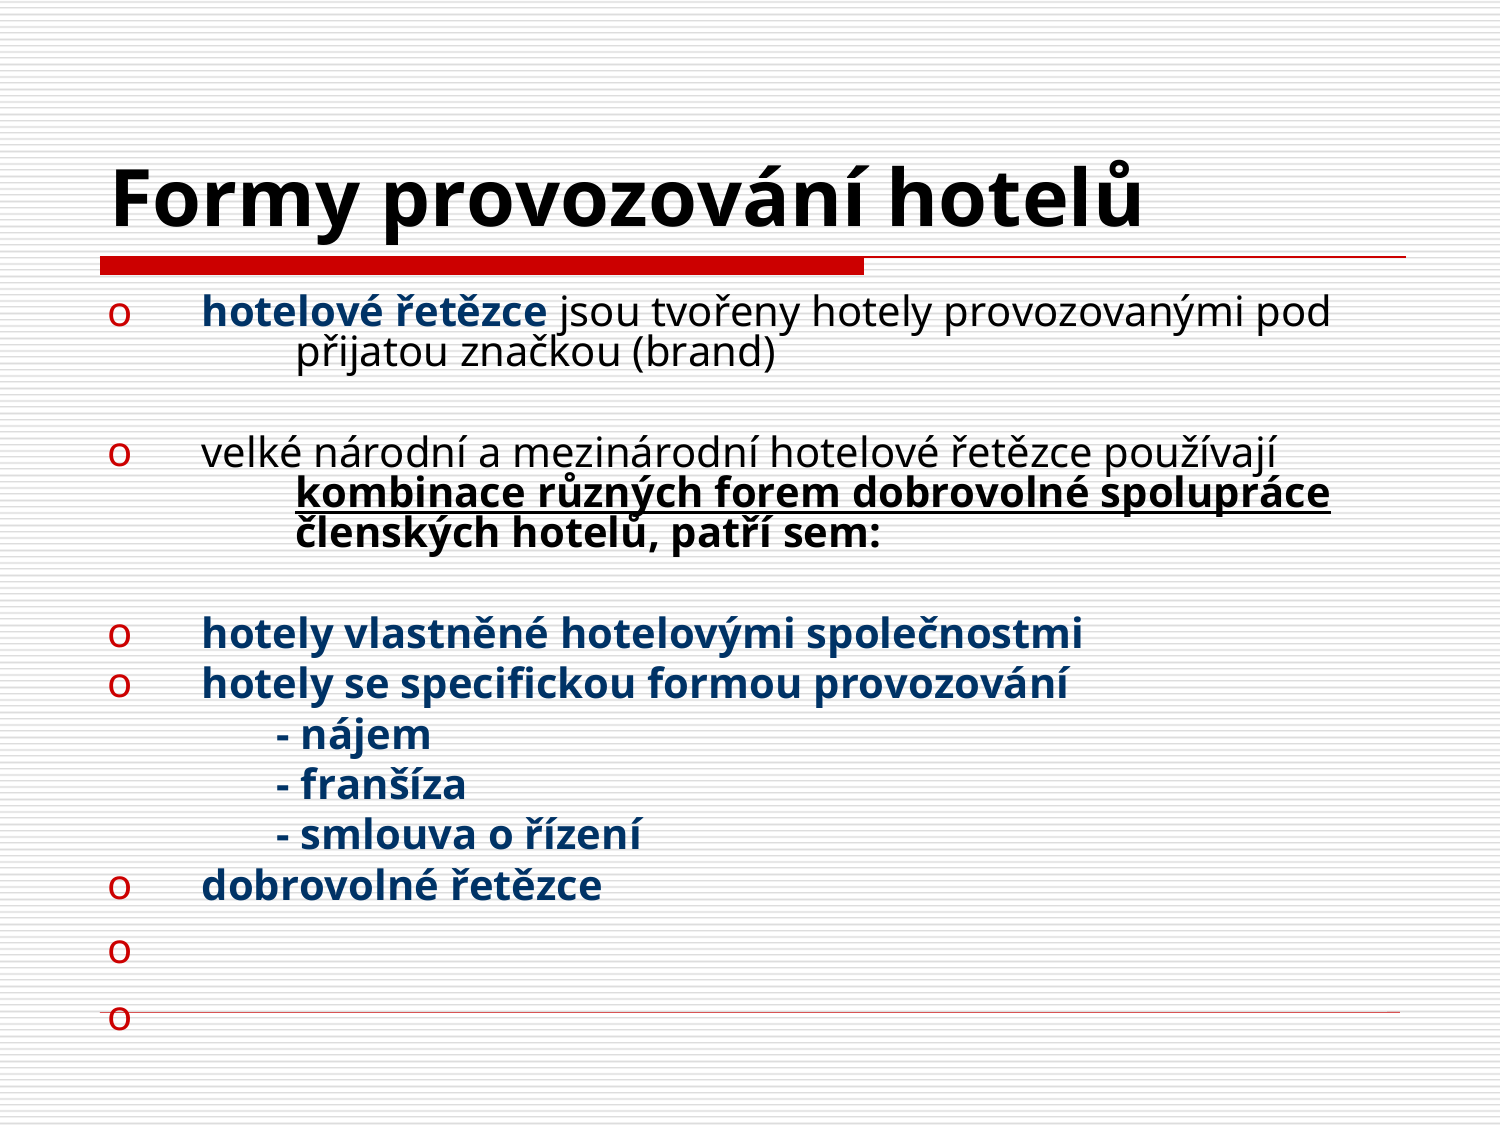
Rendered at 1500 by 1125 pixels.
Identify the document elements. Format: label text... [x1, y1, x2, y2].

picture [0, 0, 1500, 1125]
list hotelové řetězce jsou tvořeny hotely provozovanými pod přijatou značkou (brand) velké národní a mezinárodní hotelové řetězce používají kombinace různých forem dobrovolné spolupráce členských hotelů, patří sem: hotely vlastněné hotelovými společnostmi hotely se specifickou formou provozování - nájem - franšíza - smlouva o řízení dobrovolné řetězce [92, 287, 1406, 988]
title Formy provozování hotelů [94, 50, 1407, 250]
